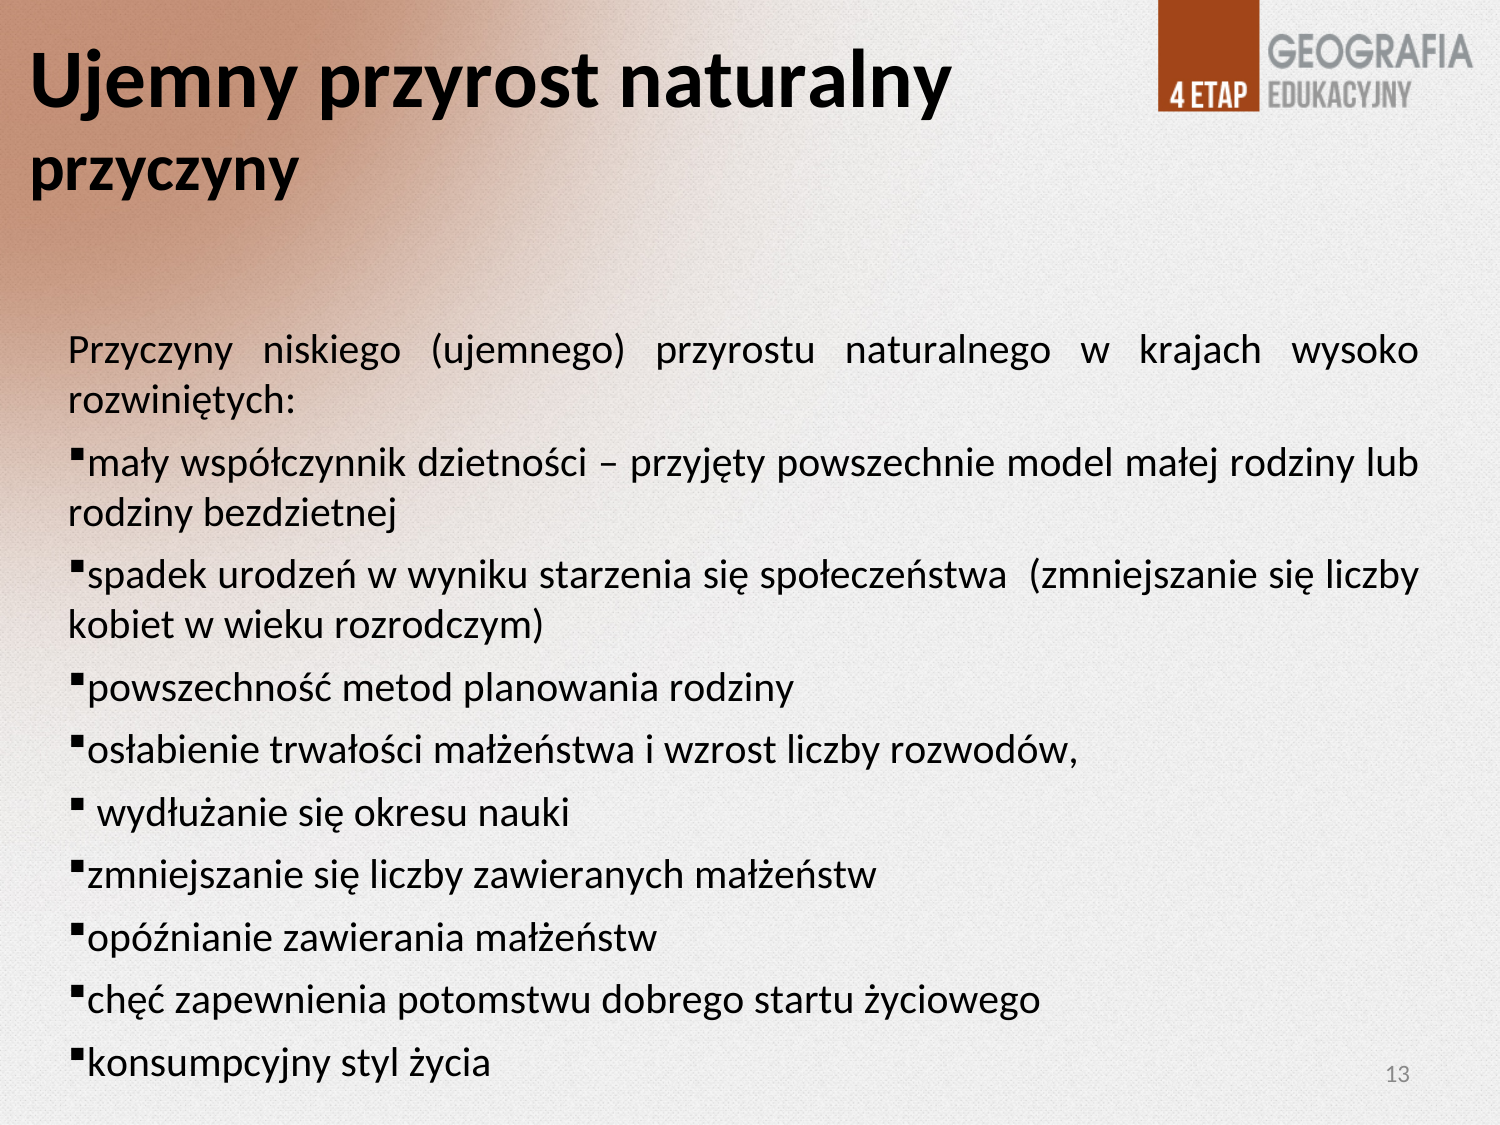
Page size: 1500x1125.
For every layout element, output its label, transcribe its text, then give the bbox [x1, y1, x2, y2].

text_box Przyczyny niskiego (ujemnego) przyrostu naturalnego w krajach wysoko rozwiniętych: mały współczynnik dzietności – przyjęty powszechnie model małej rodziny lub rodziny bezdzietnej spadek urodzeń w wyniku starzenia się społeczeństwa (zmniejszanie się liczby kobiet w wieku rozrodczym) powszechność metod planowania rodziny osłabienie trwałości małżeństwa i wzrost liczby rozwodów, wydłużanie się okresu nauki zmniejszanie się liczby zawieranych małżeństw opóźnianie zawierania małżeństw chęć zapewnienia potomstwu dobrego startu życiowego konsumpcyjny styl życia [53, 314, 1436, 1093]
picture [0, 0, 1500, 1125]
text_box Ujemny przyrost naturalny przyczyny [14, 16, 1365, 212]
text_box <numer> [1074, 1042, 1426, 1103]
